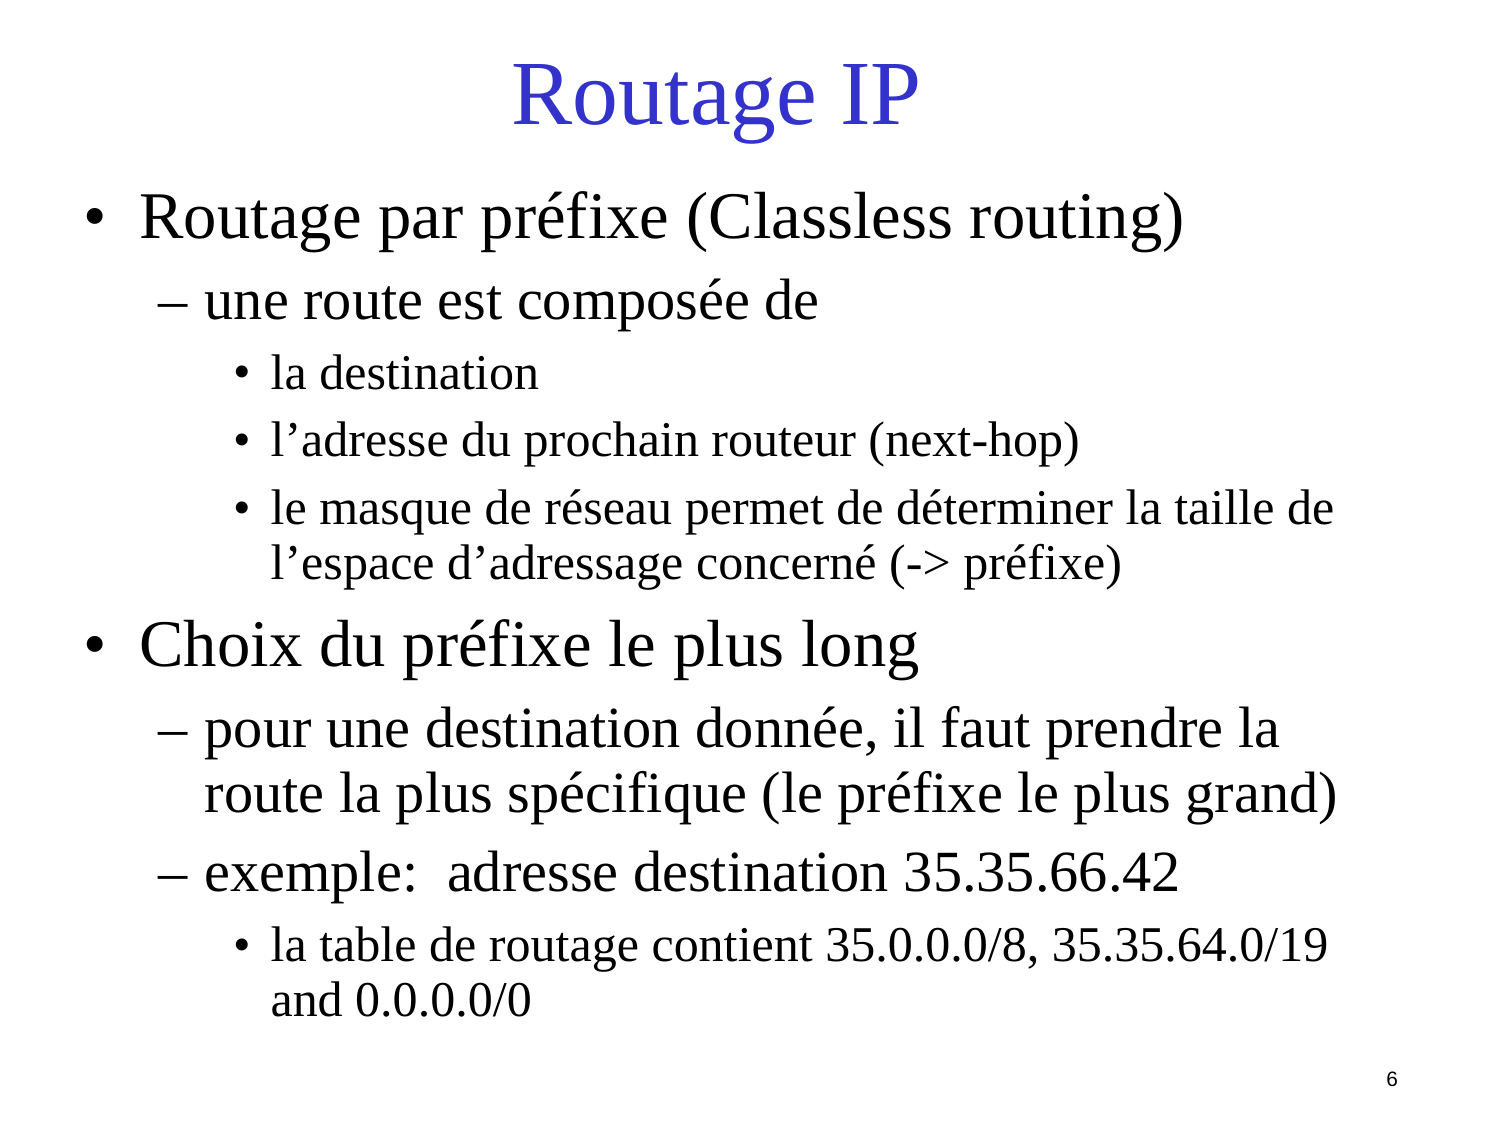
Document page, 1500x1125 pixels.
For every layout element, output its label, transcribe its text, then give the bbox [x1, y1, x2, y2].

title Routage IP [79, 0, 1355, 171]
list Routage par préfixe (Classless routing) une route est composée de la destination l’adresse du prochain routeur (next-hop) le masque de réseau permet de déterminer la taille de l’espace d’adressage concerné (-> préfixe) Choix du préfixe le plus long pour une destination donnée, il faut prendre la route la plus spécifique (le préfixe le plus grand) exemple: adresse destination 35.35.66.42 la table de routage contient 35.0.0.0/8, 35.35.64.0/19 and 0.0.0.0/0 [68, 171, 1411, 1097]
